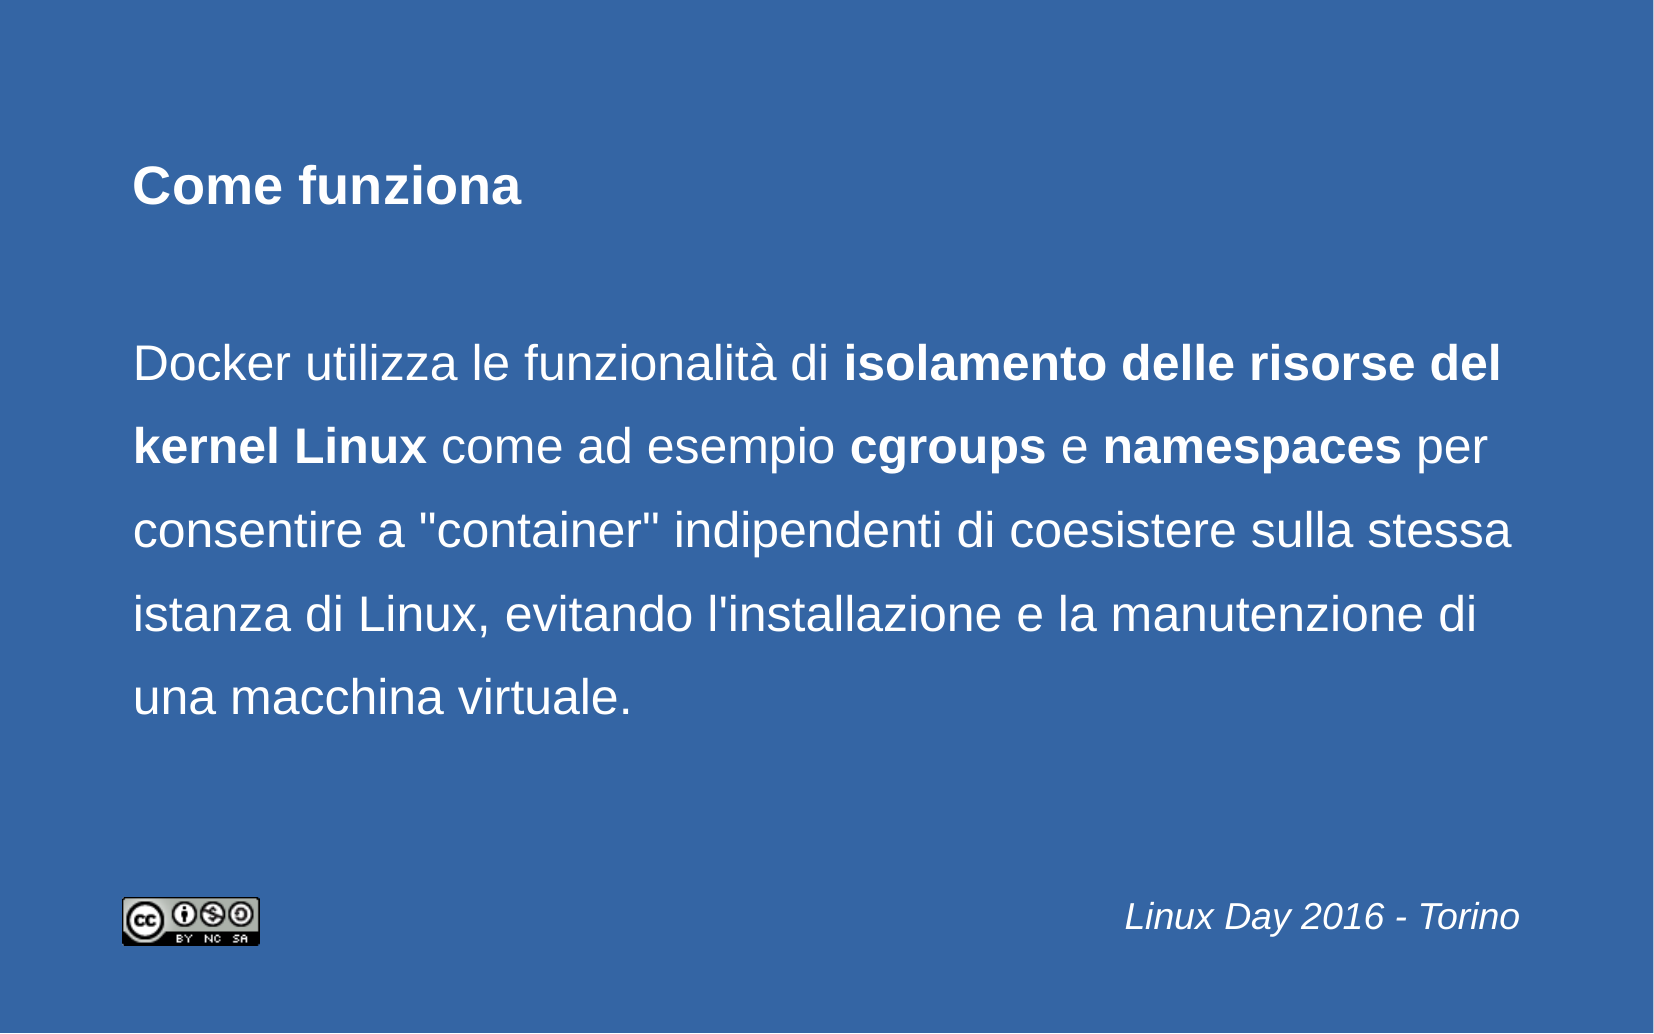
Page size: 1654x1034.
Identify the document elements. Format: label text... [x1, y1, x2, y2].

text_box Linux Day 2016 - Torino [1109, 887, 1536, 1034]
text_box Come funziona Docker utilizza le funzionalità di isolamento delle risorse del kernel Linux come ad esempio cgroups e namespaces per consentire a "container" indipendenti di coesistere sulla stessa istanza di Linux, evitando l'installazione e la manutenzione di una macchina virtuale. [118, 118, 1536, 877]
picture [122, 897, 260, 946]
